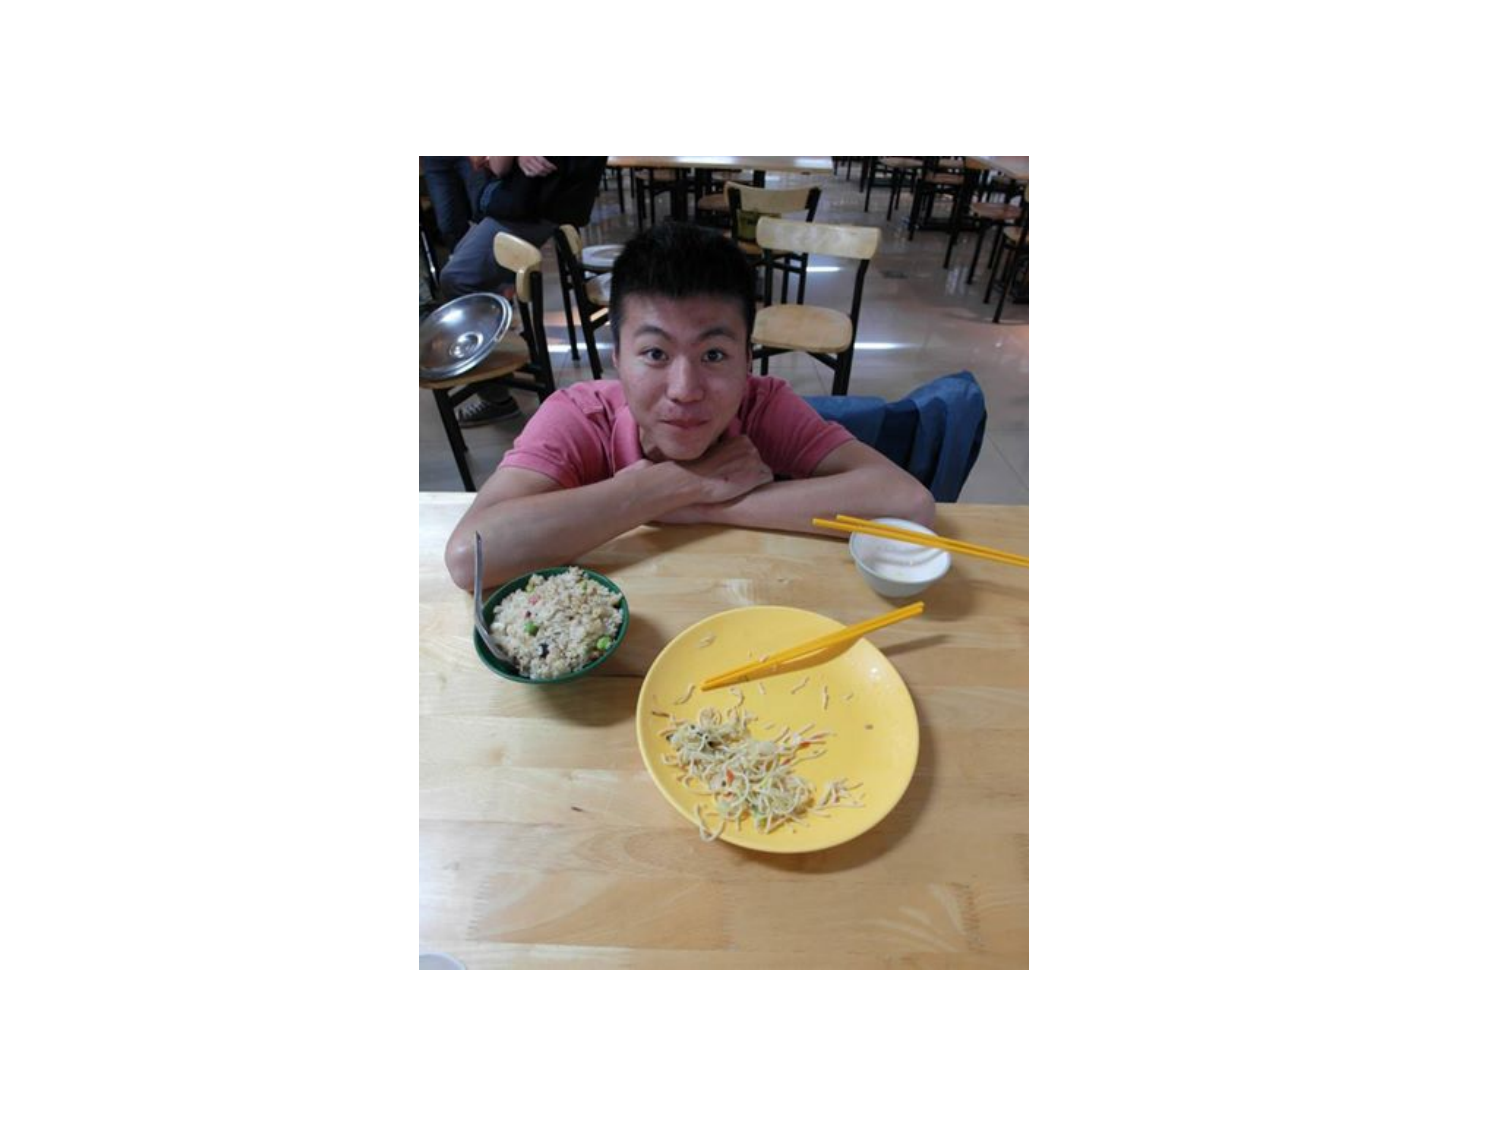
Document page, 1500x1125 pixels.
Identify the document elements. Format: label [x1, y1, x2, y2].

picture [419, 156, 1029, 970]
